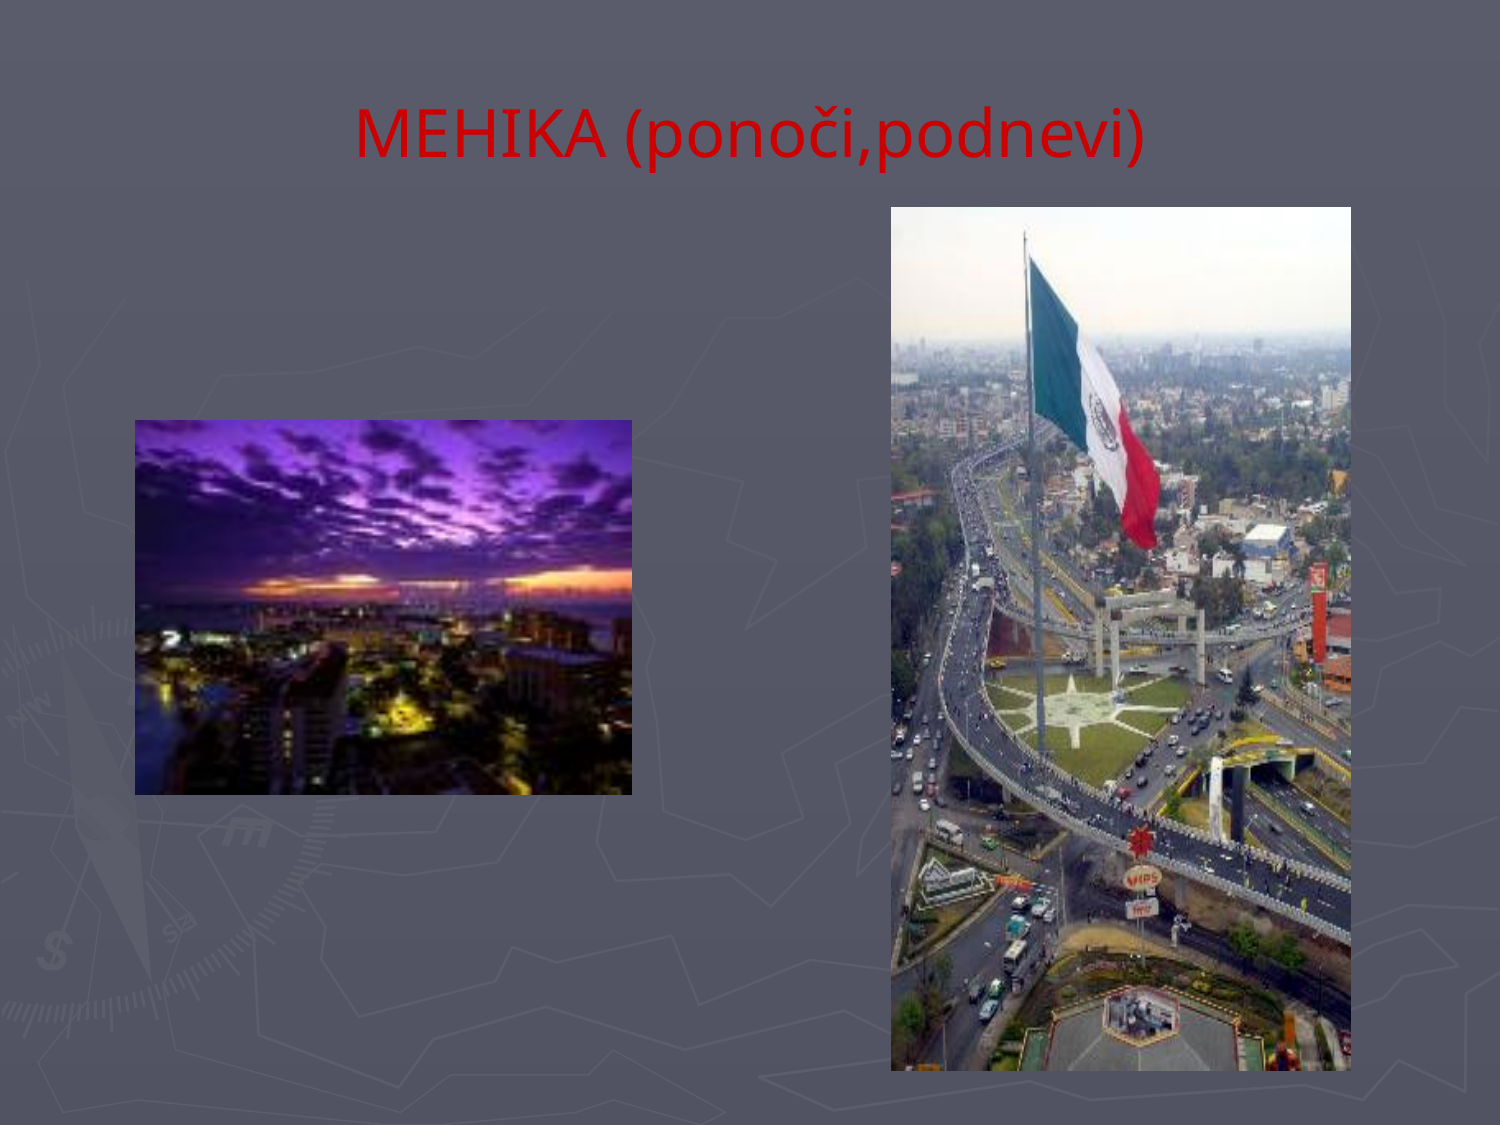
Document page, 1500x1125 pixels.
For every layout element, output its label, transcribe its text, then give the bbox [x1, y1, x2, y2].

picture [891, 207, 1351, 1071]
title MEHIKA (ponoči,podnevi) [49, 37, 1451, 225]
picture [135, 420, 632, 795]
